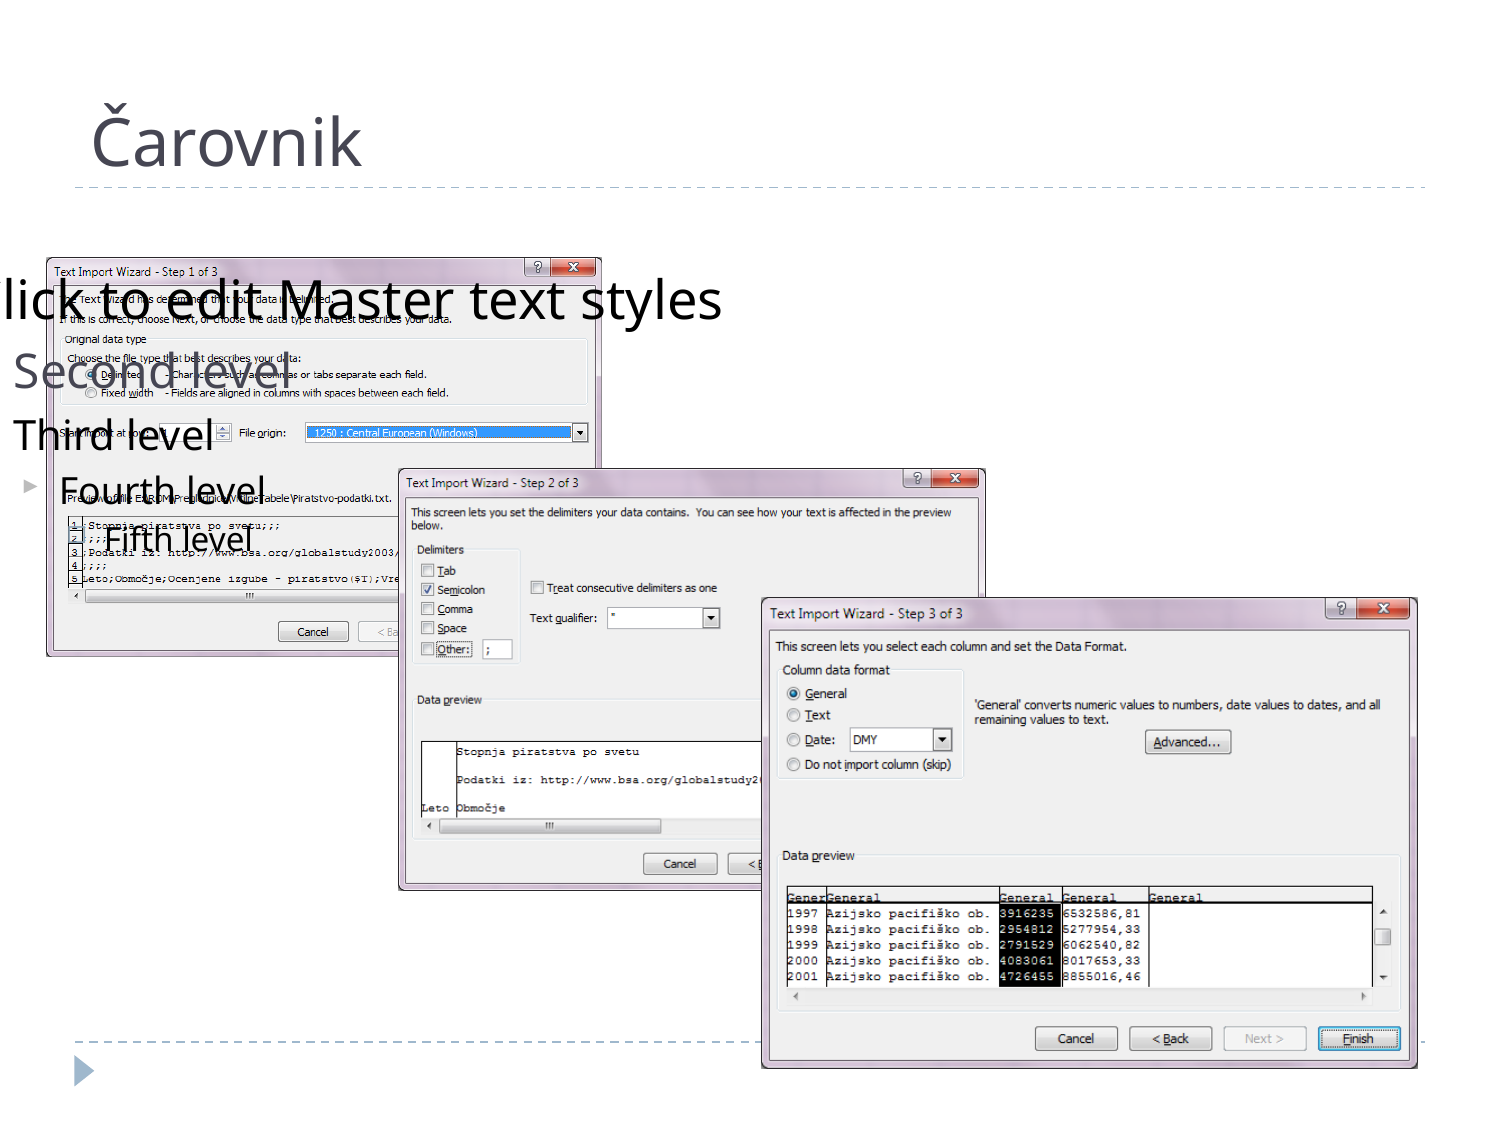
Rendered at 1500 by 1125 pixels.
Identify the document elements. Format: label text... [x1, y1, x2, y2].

title Čarovnik [75, 24, 1425, 188]
picture [46, 257, 1418, 1069]
